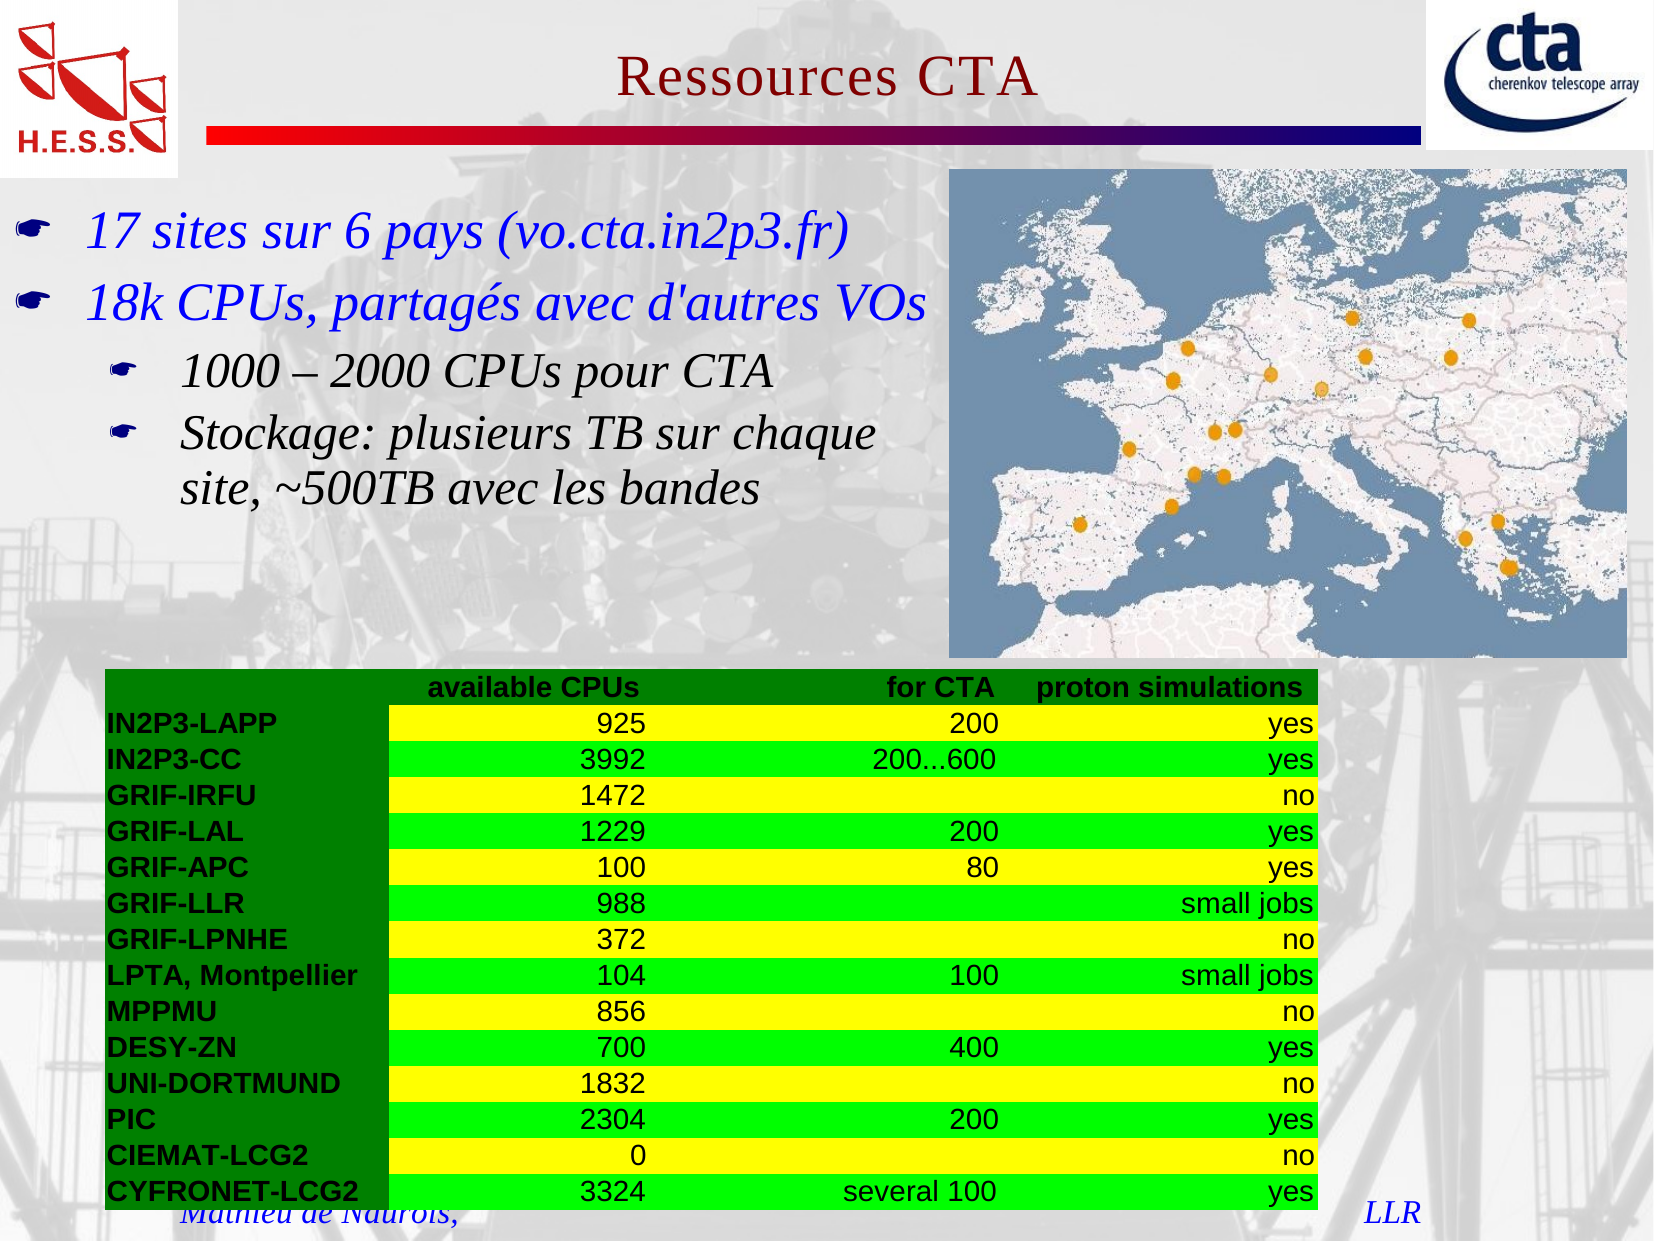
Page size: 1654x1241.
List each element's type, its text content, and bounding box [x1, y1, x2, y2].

picture [1426, 0, 1654, 150]
title Ressources CTA [121, 29, 1534, 122]
picture [0, 0, 178, 178]
list 17 sites sur 6 pays (vo.cta.in2p3.fr) 18k CPUs, partagés avec d'autres VOs 1000 – 2000 CPUs pour CTA Stockage: plusieurs TB sur chaque site, ~500TB avec les bandes [2, 200, 949, 634]
picture [104, 669, 1318, 1210]
picture [949, 169, 1627, 658]
